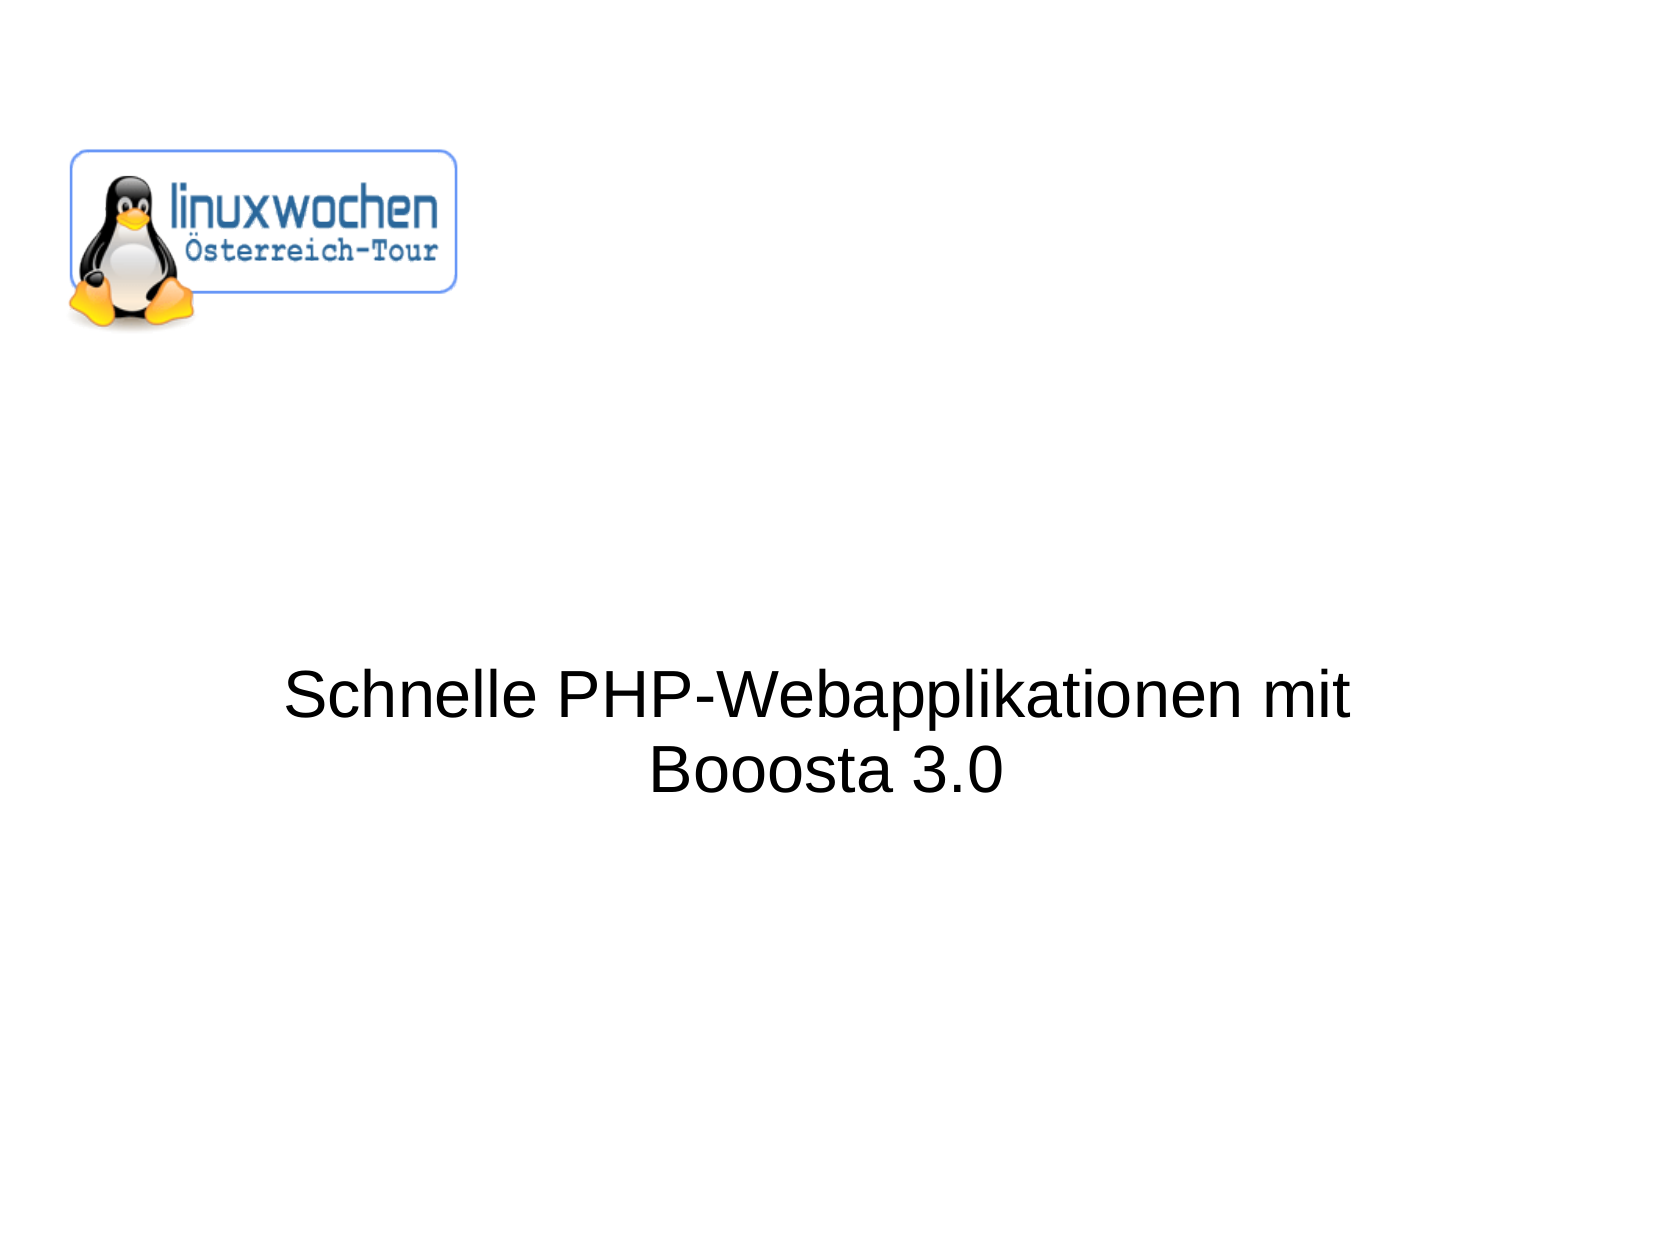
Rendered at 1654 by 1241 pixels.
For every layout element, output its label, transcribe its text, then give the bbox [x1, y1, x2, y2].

subtitle Schnelle PHP-Webapplikationen mit Booosta 3.0 [82, 354, 1571, 1111]
picture [37, 129, 472, 338]
